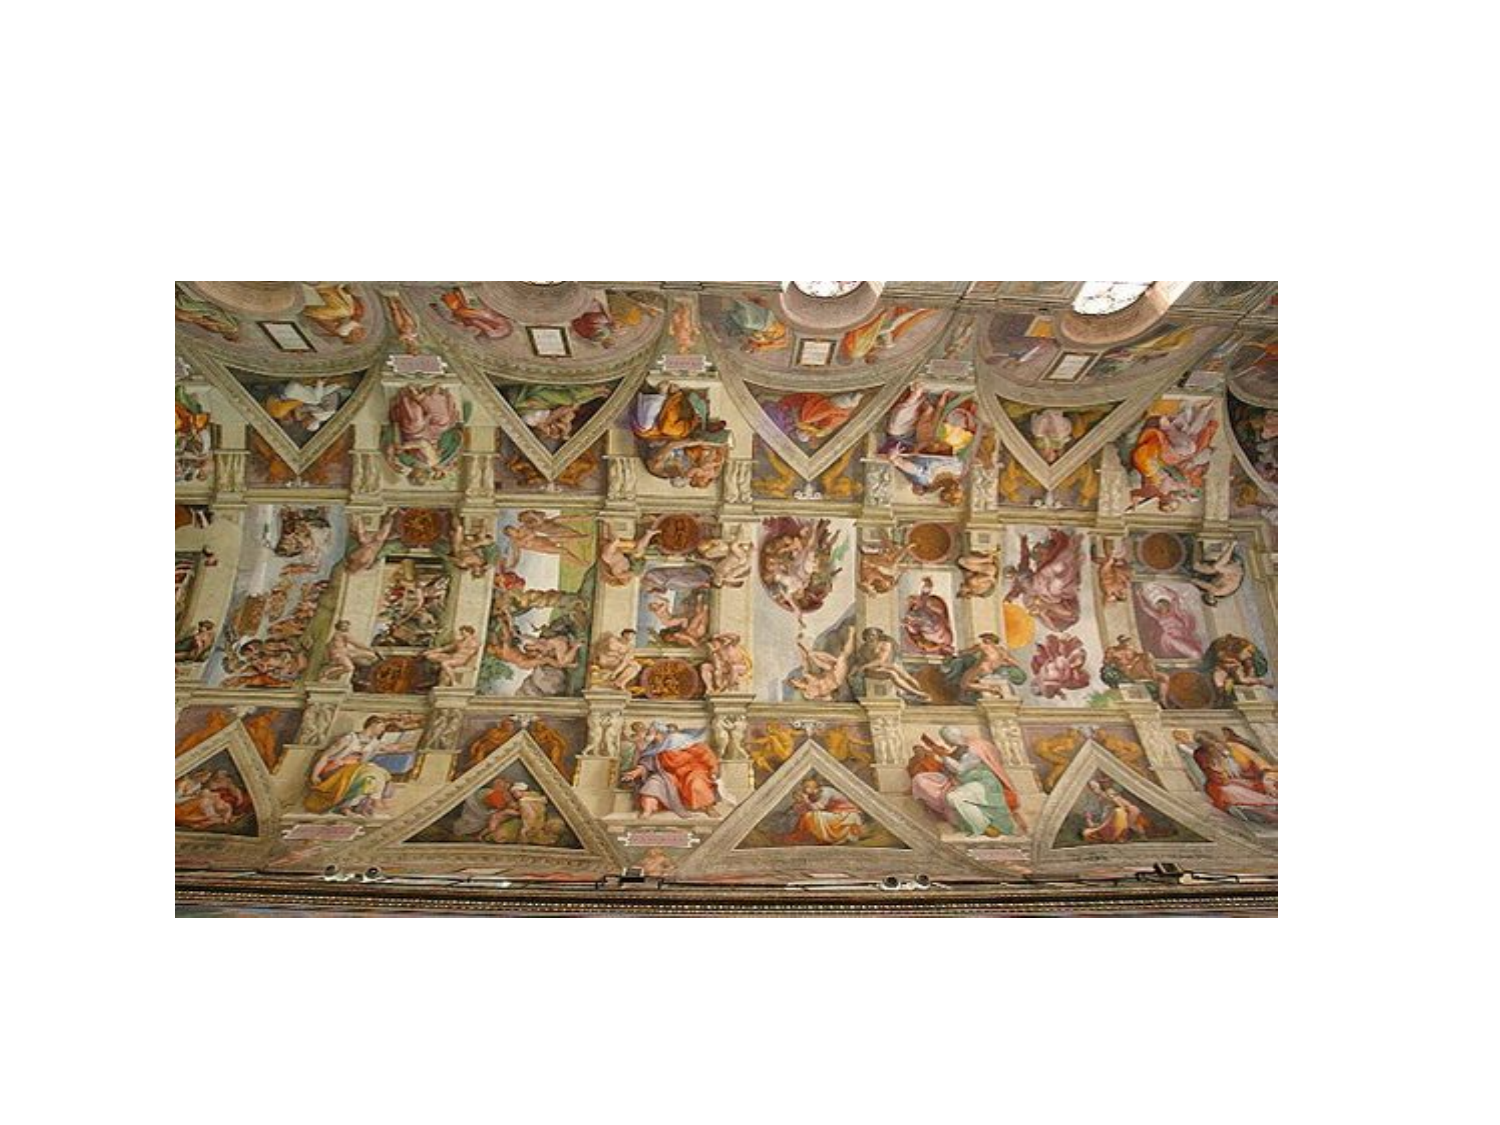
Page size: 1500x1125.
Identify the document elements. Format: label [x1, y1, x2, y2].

picture [175, 281, 1278, 919]
